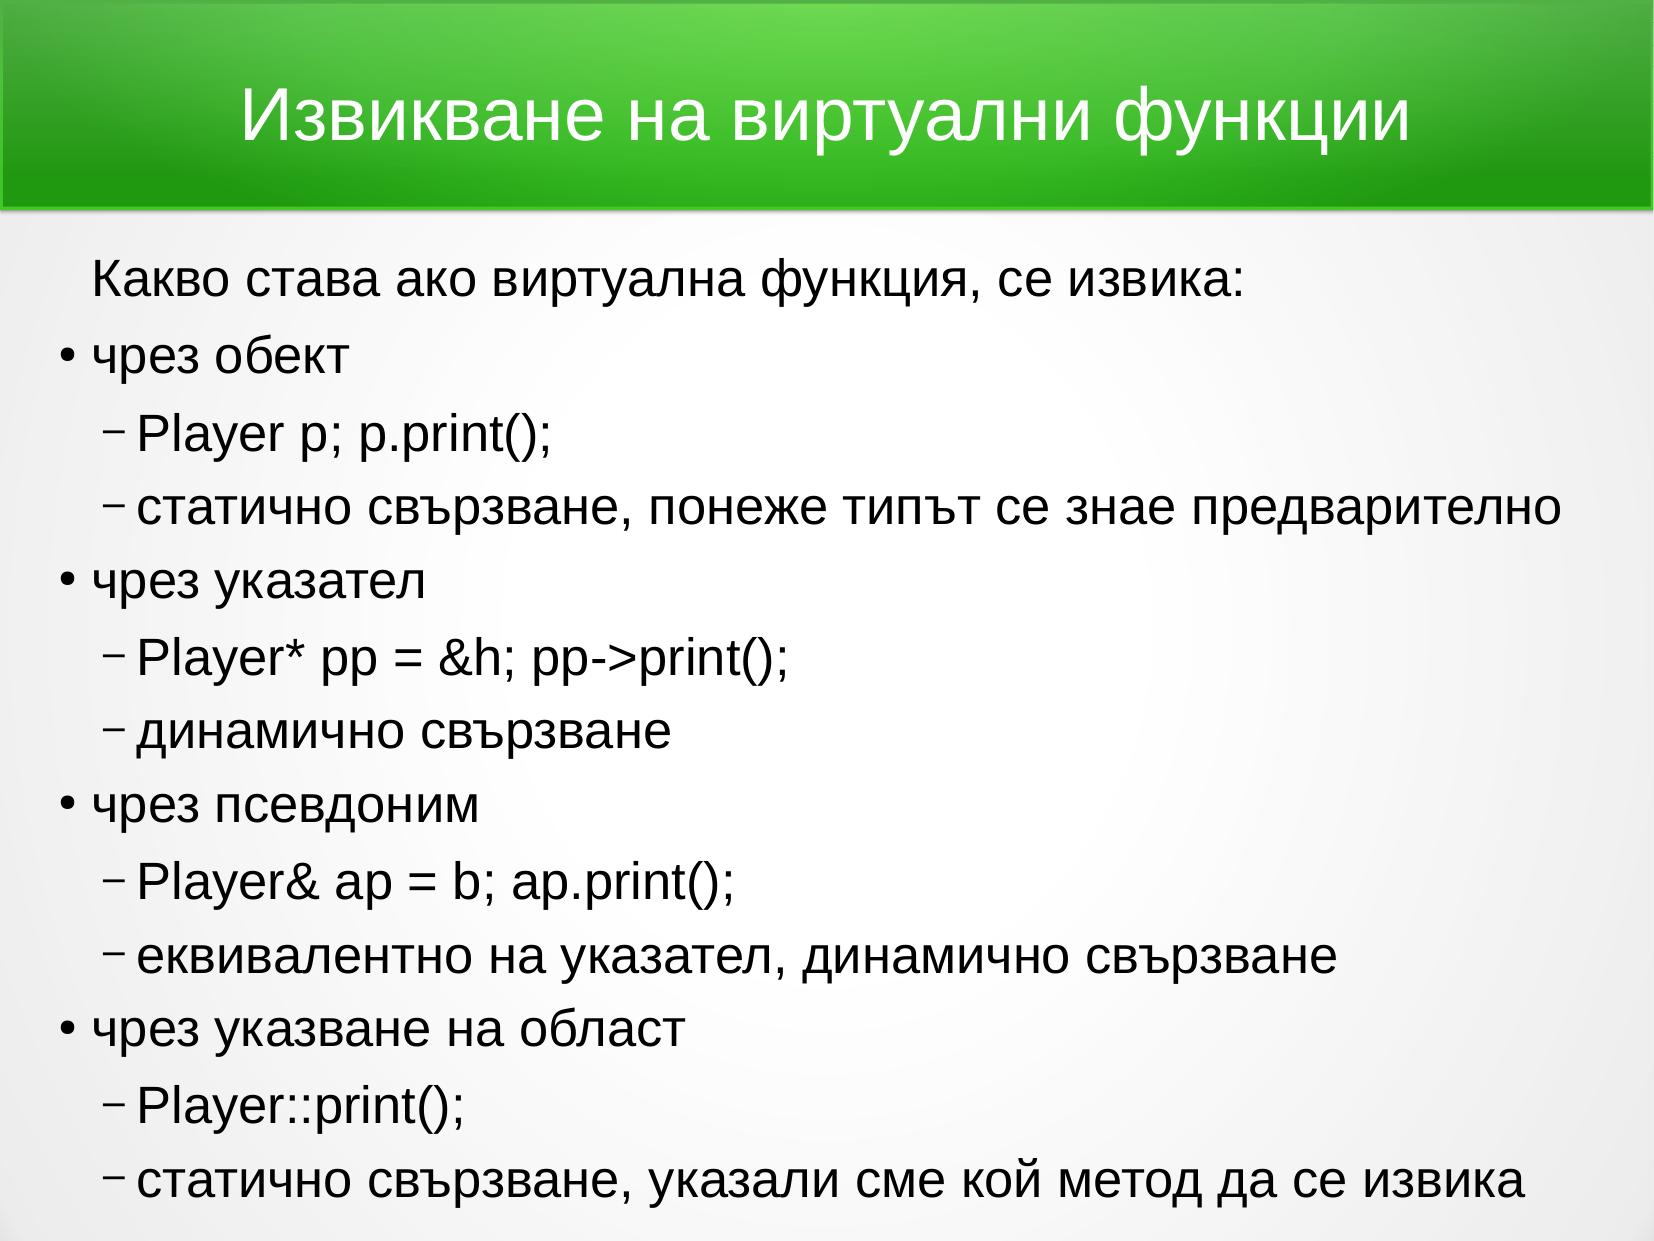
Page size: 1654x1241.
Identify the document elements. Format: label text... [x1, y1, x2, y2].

title Извикване на виртуални функции [82, 49, 1571, 179]
list Какво става ако виртуална функция, се извика: чрез обект Player p; p.print(); статично свързване, понеже типът се знае предварително чрез указател Player* pp = &h; pp->print(); динамично свързване чрез псевдоним Player& ap = b; ap.print(); еквивалентно на указател, динамично свързване чрез указване на област Player::print(); статично свързване, указали сме кой метод да се извика [47, 249, 1619, 1217]
